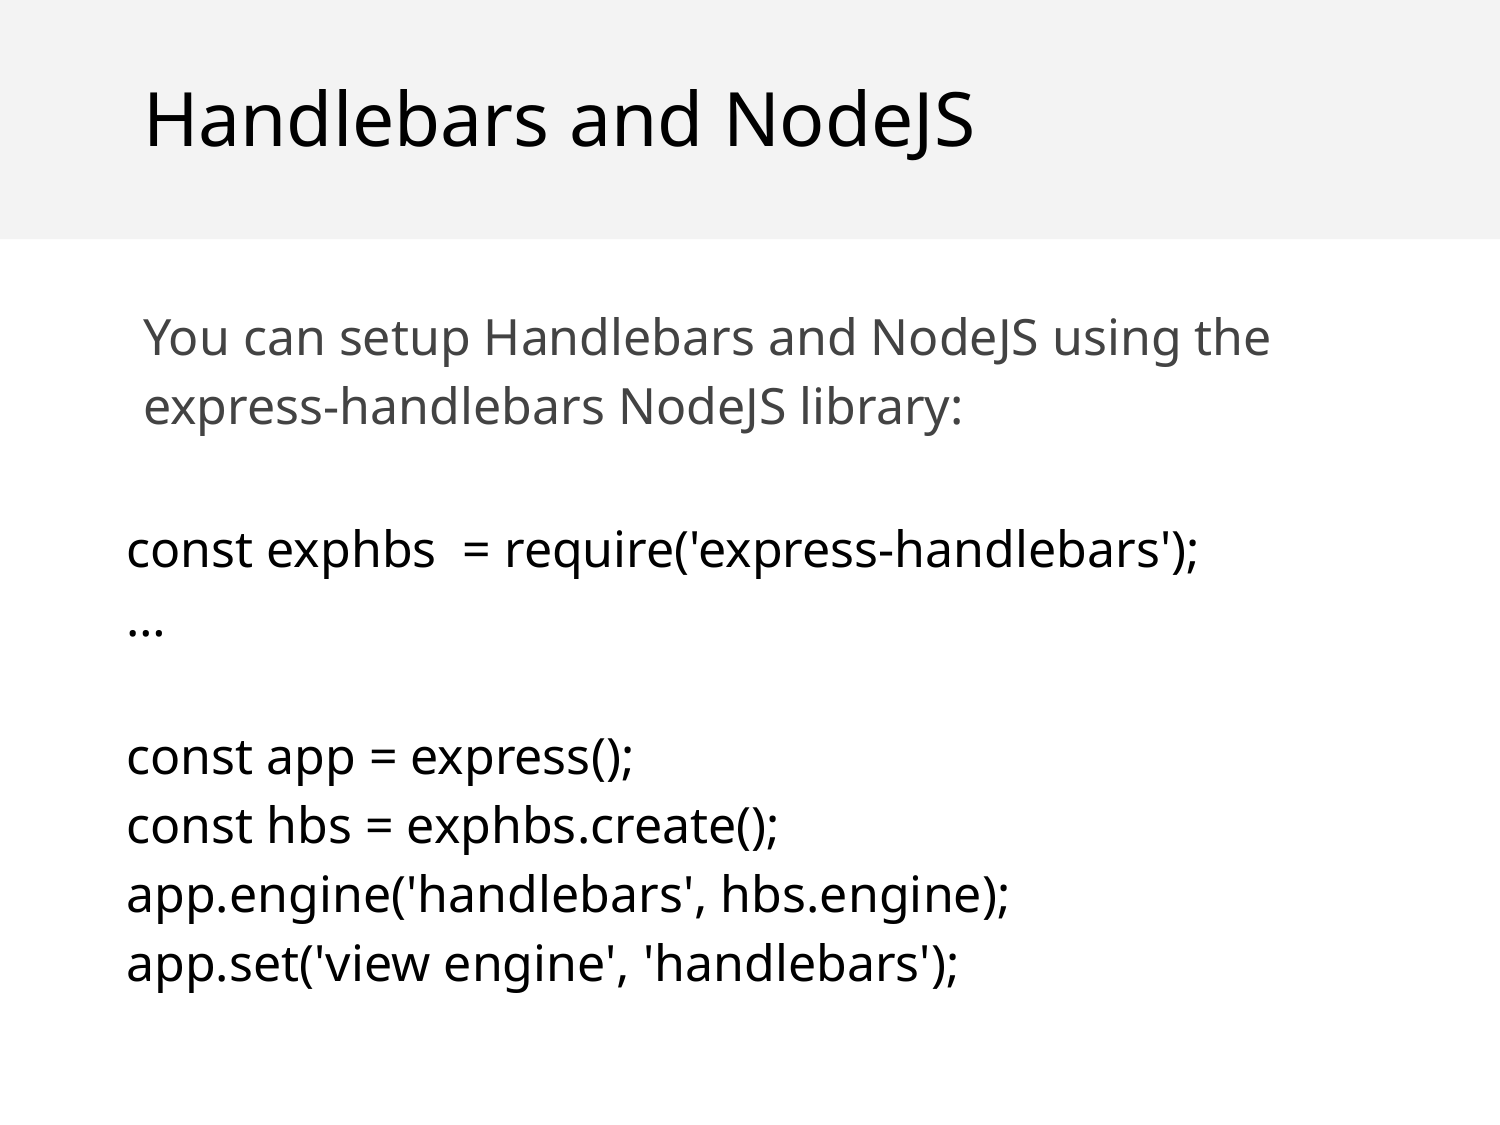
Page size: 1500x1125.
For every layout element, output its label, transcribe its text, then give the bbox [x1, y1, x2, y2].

list You can setup Handlebars and NodeJS using the express-handlebars NodeJS library: [128, 281, 1372, 407]
title Handlebars and NodeJS [128, 56, 1372, 183]
text_box const exphbs = require('express-handlebars'); … const app = express(); const hbs = exphbs.create(); app.engine('handlebars', hbs.engine); app.set('view engine', 'handlebars'); [111, 493, 1419, 1009]
